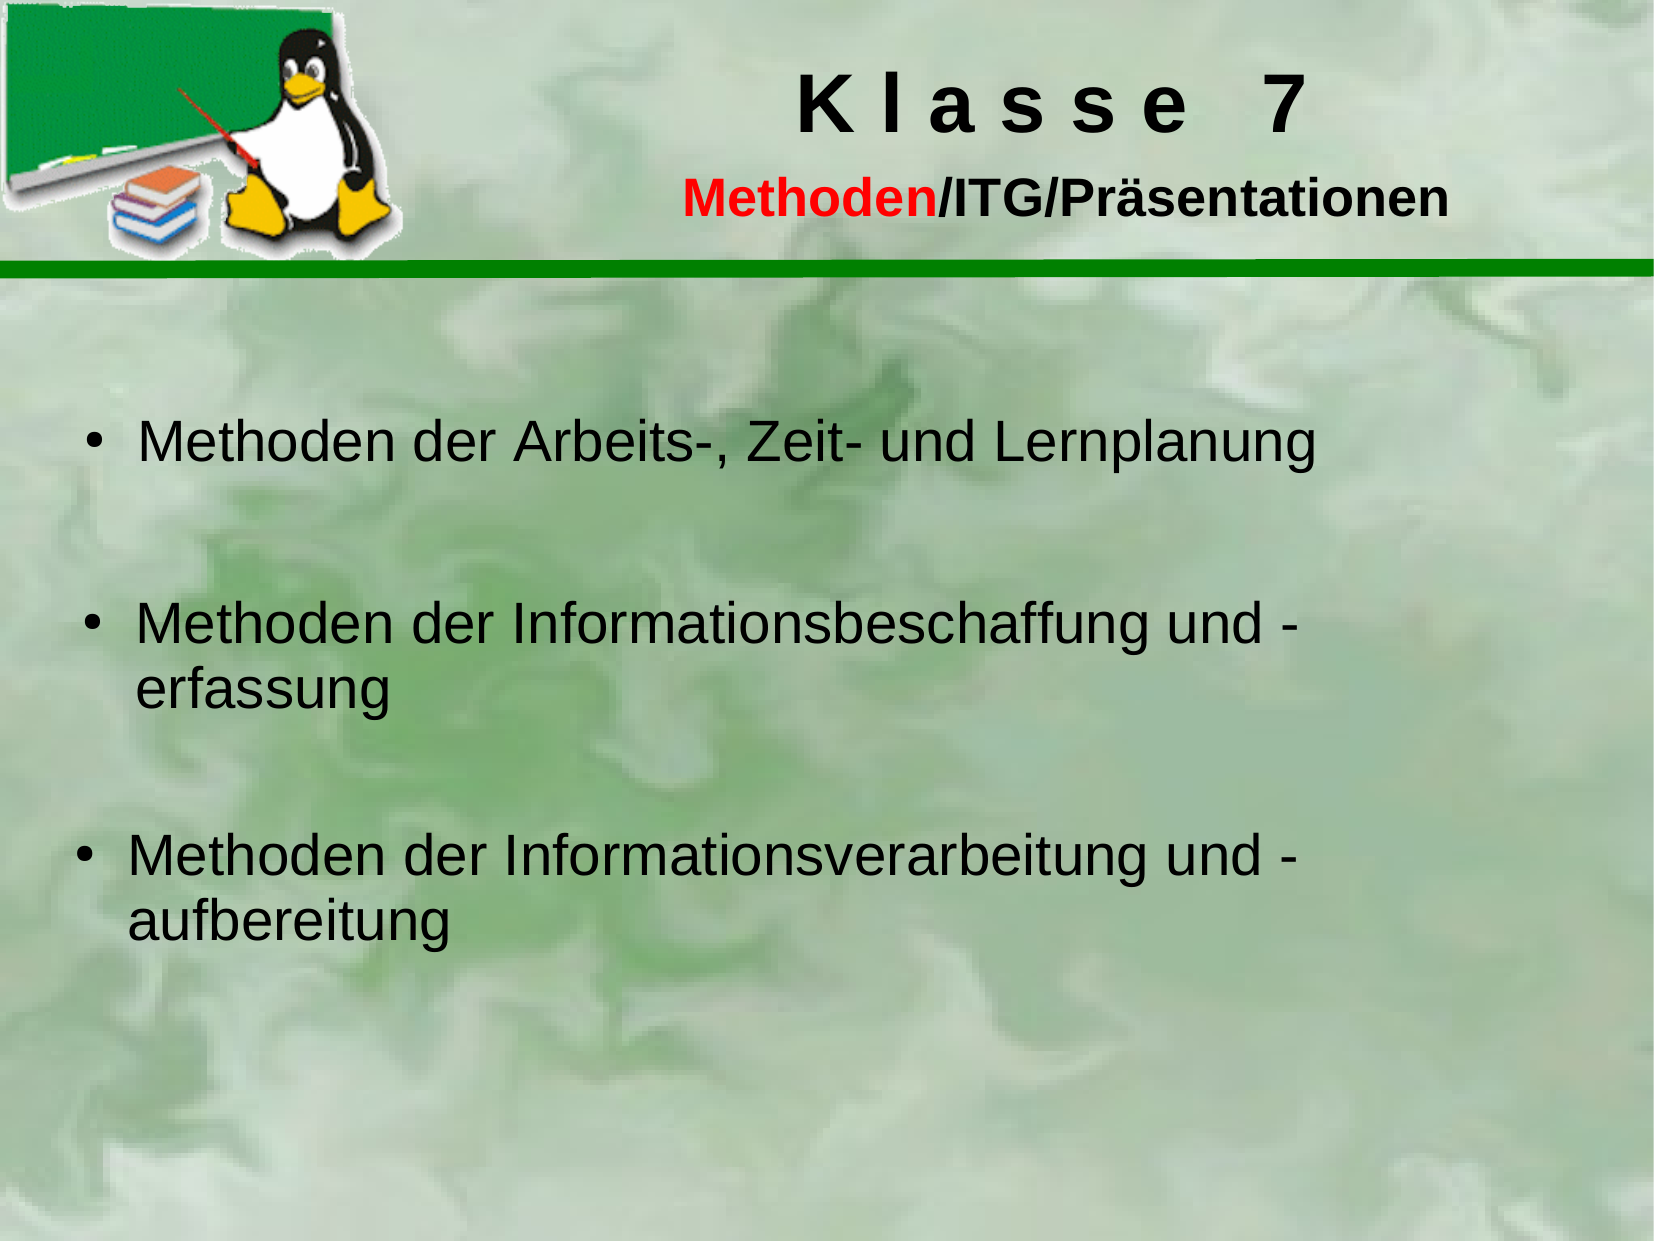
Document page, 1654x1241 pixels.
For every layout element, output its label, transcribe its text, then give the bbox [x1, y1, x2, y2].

list Methoden der Informationsbeschaffung und -erfassung [64, 590, 1553, 733]
picture [0, 0, 1654, 260]
text_box Methoden/ITG/Präsentationen [567, 160, 1567, 238]
picture [0, 277, 1654, 1241]
title Klasse 7 [540, 0, 1563, 208]
list Methoden der Arbeits-, Zeit- und Lernplanung [66, 408, 1555, 483]
list Methoden der Informationsverarbeitung und -aufbereitung [56, 822, 1545, 977]
